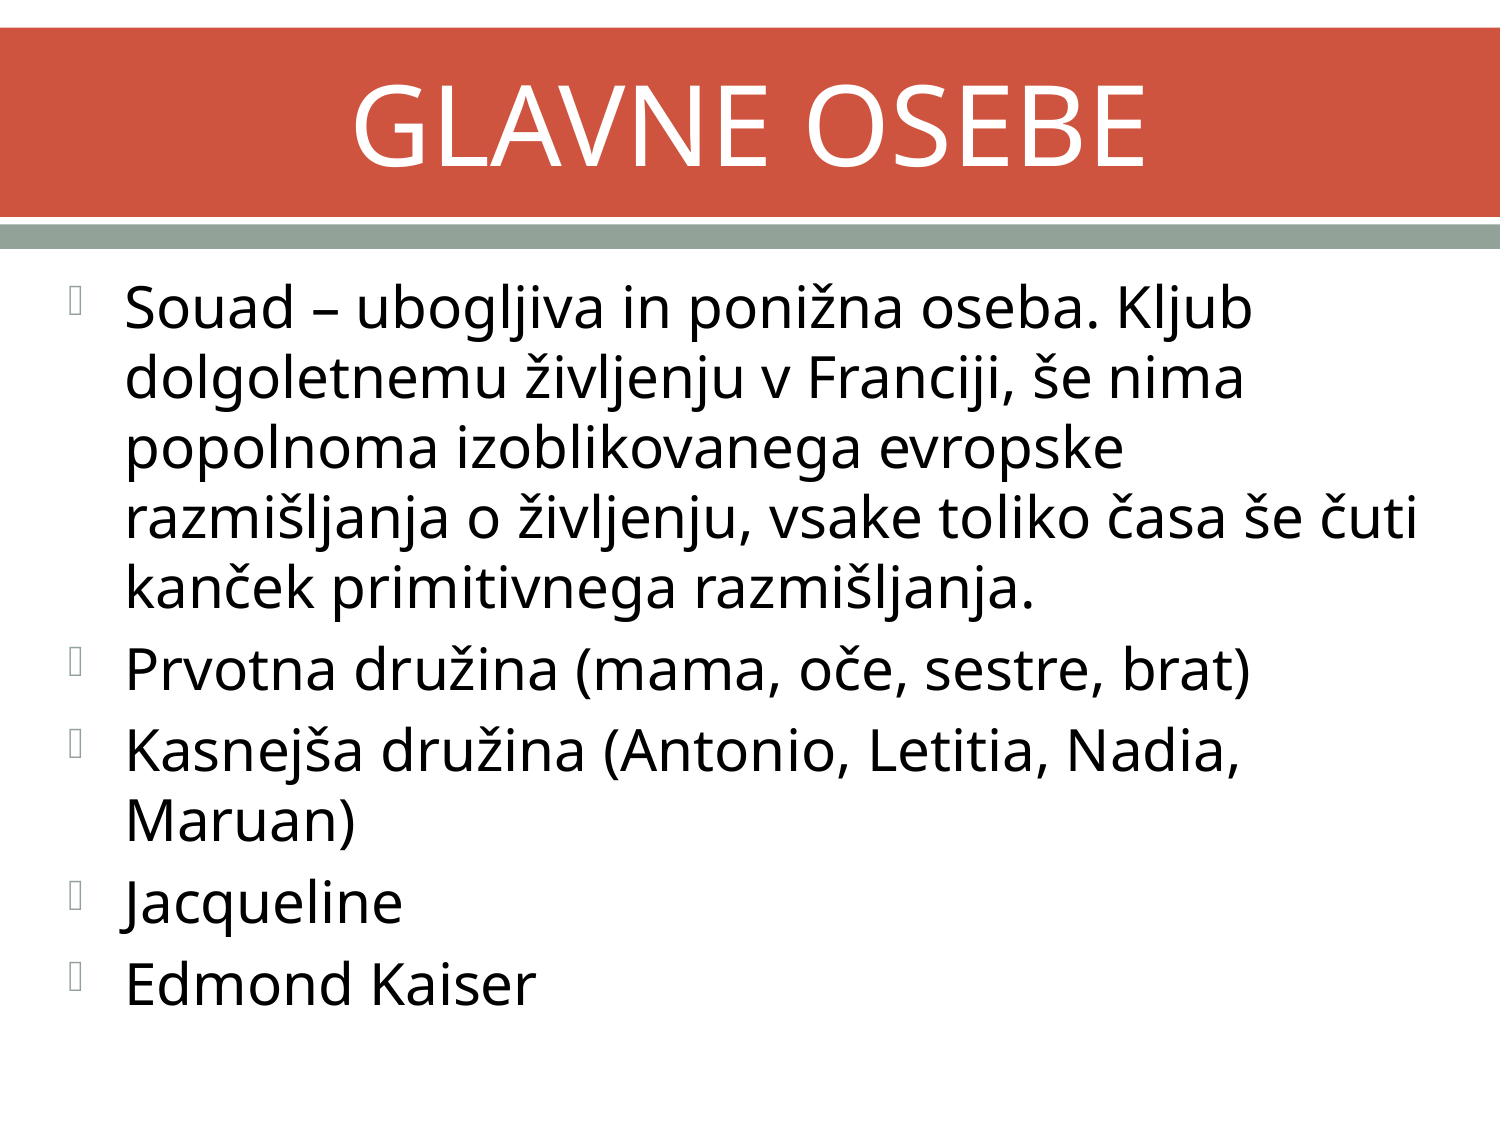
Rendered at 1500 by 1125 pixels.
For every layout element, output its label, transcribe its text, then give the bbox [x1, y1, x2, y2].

title GLAVNE OSEBE [75, 29, 1425, 213]
list Souad – ubogljiva in ponižna oseba. Kljub dolgoletnemu življenju v Franciji, še nima popolnoma izoblikovanega evropske razmišljanja o življenju, vsake toliko časa še čuti kanček primitivnega razmišljanja. Prvotna družina (mama, oče, sestre, brat) Kasnejša družina (Antonio, Letitia, Nadia, Maruan) Jacqueline Edmond Kaiser [53, 262, 1447, 1094]
